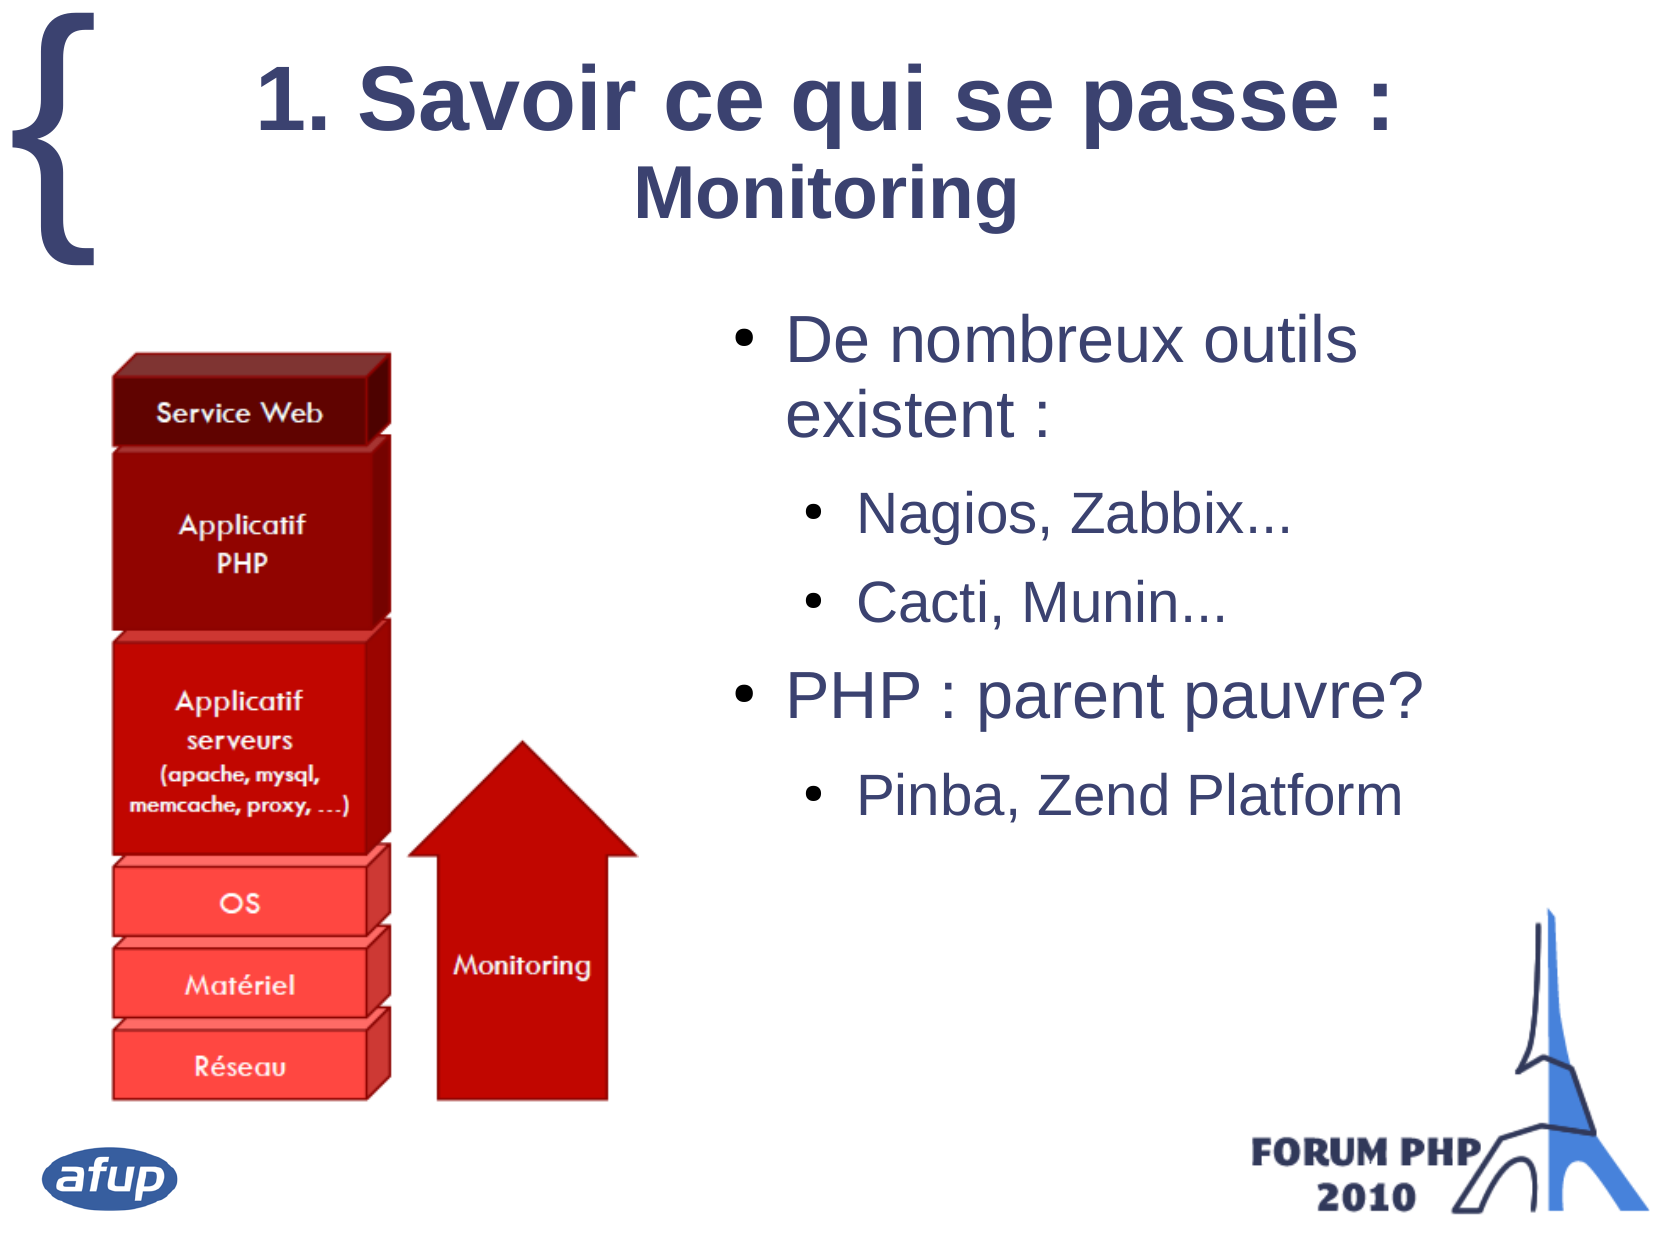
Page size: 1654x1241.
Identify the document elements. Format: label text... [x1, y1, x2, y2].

list De nombreux outils existent : Nagios, Zabbix... Cacti, Munin... PHP : parent pauvre? Pinba, Zend Platform [714, 302, 1489, 1106]
picture [41, 1146, 178, 1211]
picture [1240, 872, 1650, 1241]
title 1. Savoir ce qui se passe : Monitoring [82, 37, 1571, 245]
picture [88, 350, 639, 1123]
